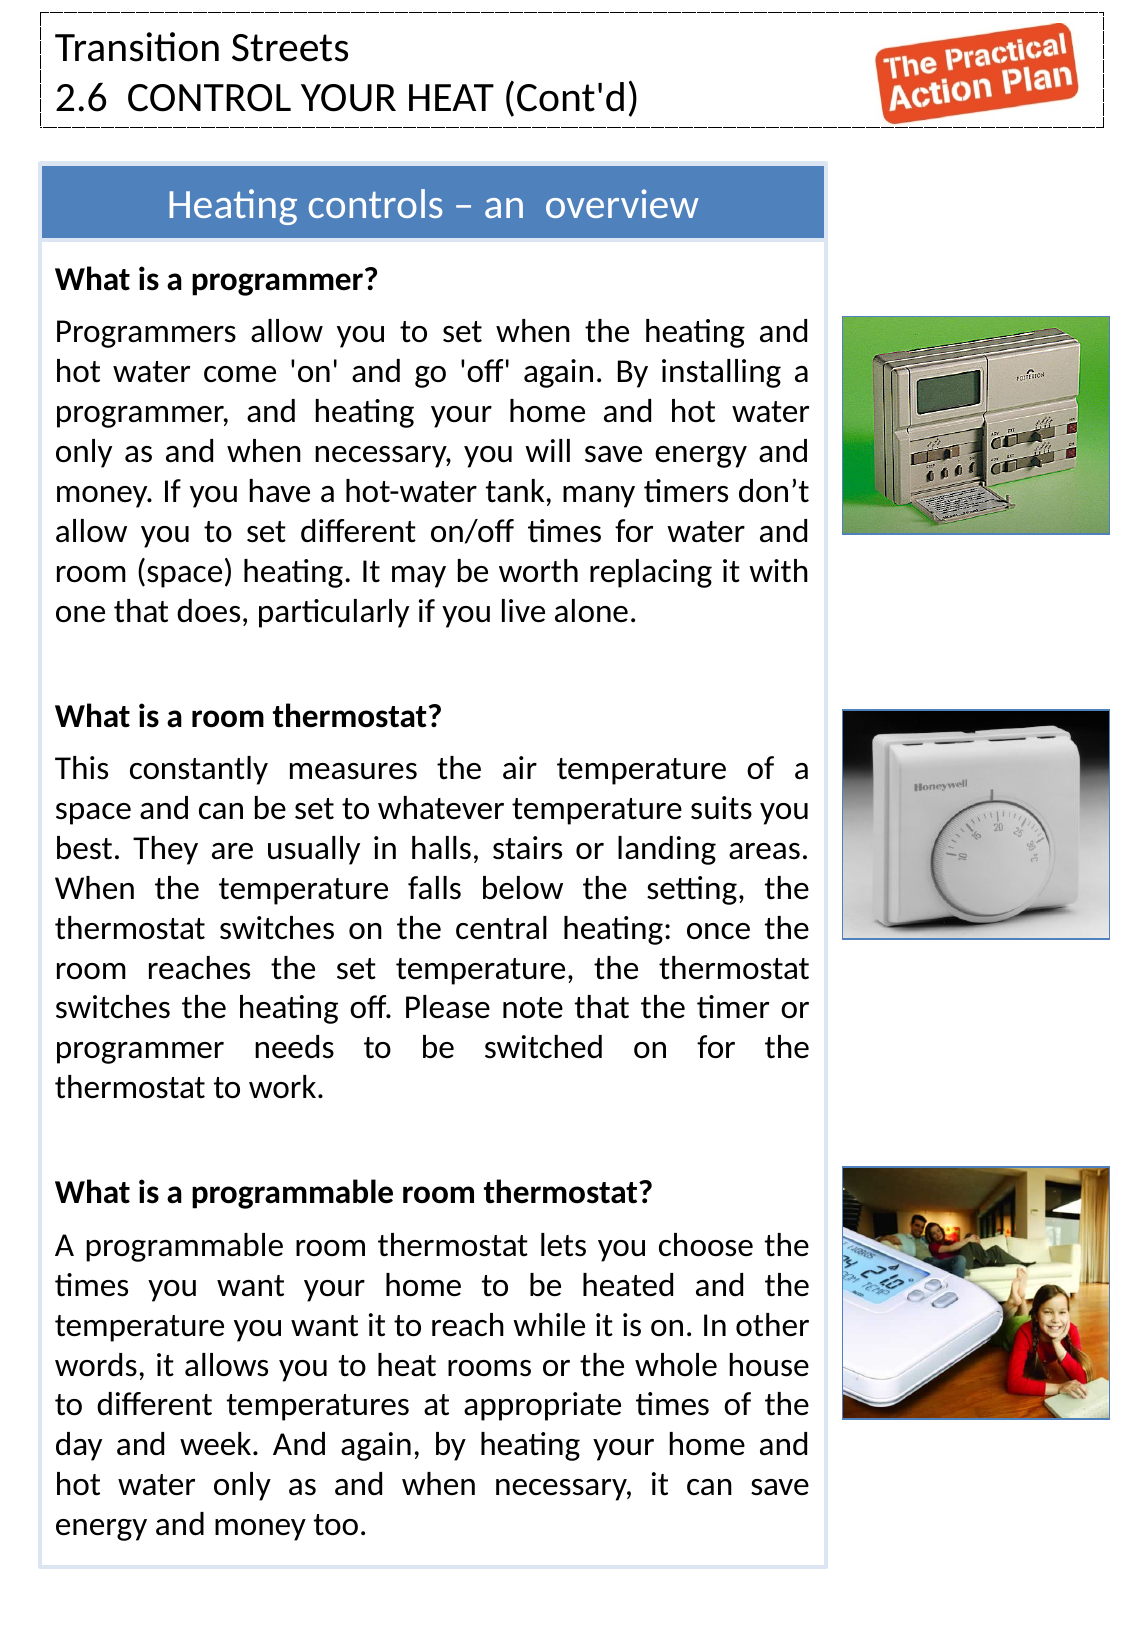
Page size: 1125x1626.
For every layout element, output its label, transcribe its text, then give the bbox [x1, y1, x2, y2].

text_box Heating controls – an overview [40, 163, 826, 241]
picture [843, 317, 1109, 534]
picture [843, 710, 1109, 938]
text_box Transition Streets 2.6 CONTROL YOUR HEAT (Cont'd) [40, 12, 1104, 128]
text_box What is a programmer? Programmers allow you to set when the heating and hot water come 'on' and go 'off' again. By installing a programmer, and heating your home and hot water only as and when necessary, you will save energy and money. If you have a hot-water tank, many timers don’t allow you to set different on/off times for water and room (space) heating. It may be worth replacing it with one that does, particularly if you live alone. What is a room thermostat? This constantly measures the air temperature of a space and can be set to whatever temperature suits you best. They are usually in halls, stairs or landing areas. When the temperature falls below the setting, the thermostat switches on the central heating: once the room reaches the set temperature, the thermostat switches the heating off. Please note that the timer or programmer needs to be switched on for the thermostat to work. What is a programmable room thermostat? A programmable room thermostat lets you choose the times you want your home to be heated and the temperature you want it to reach while it is on. In other words, it allows you to heat rooms or the whole house to different temperatures at appropriate times of the day and week. And again, by heating your home and hot water only as and when necessary, it can save energy and money too. [40, 241, 826, 1568]
picture [843, 1167, 1109, 1419]
